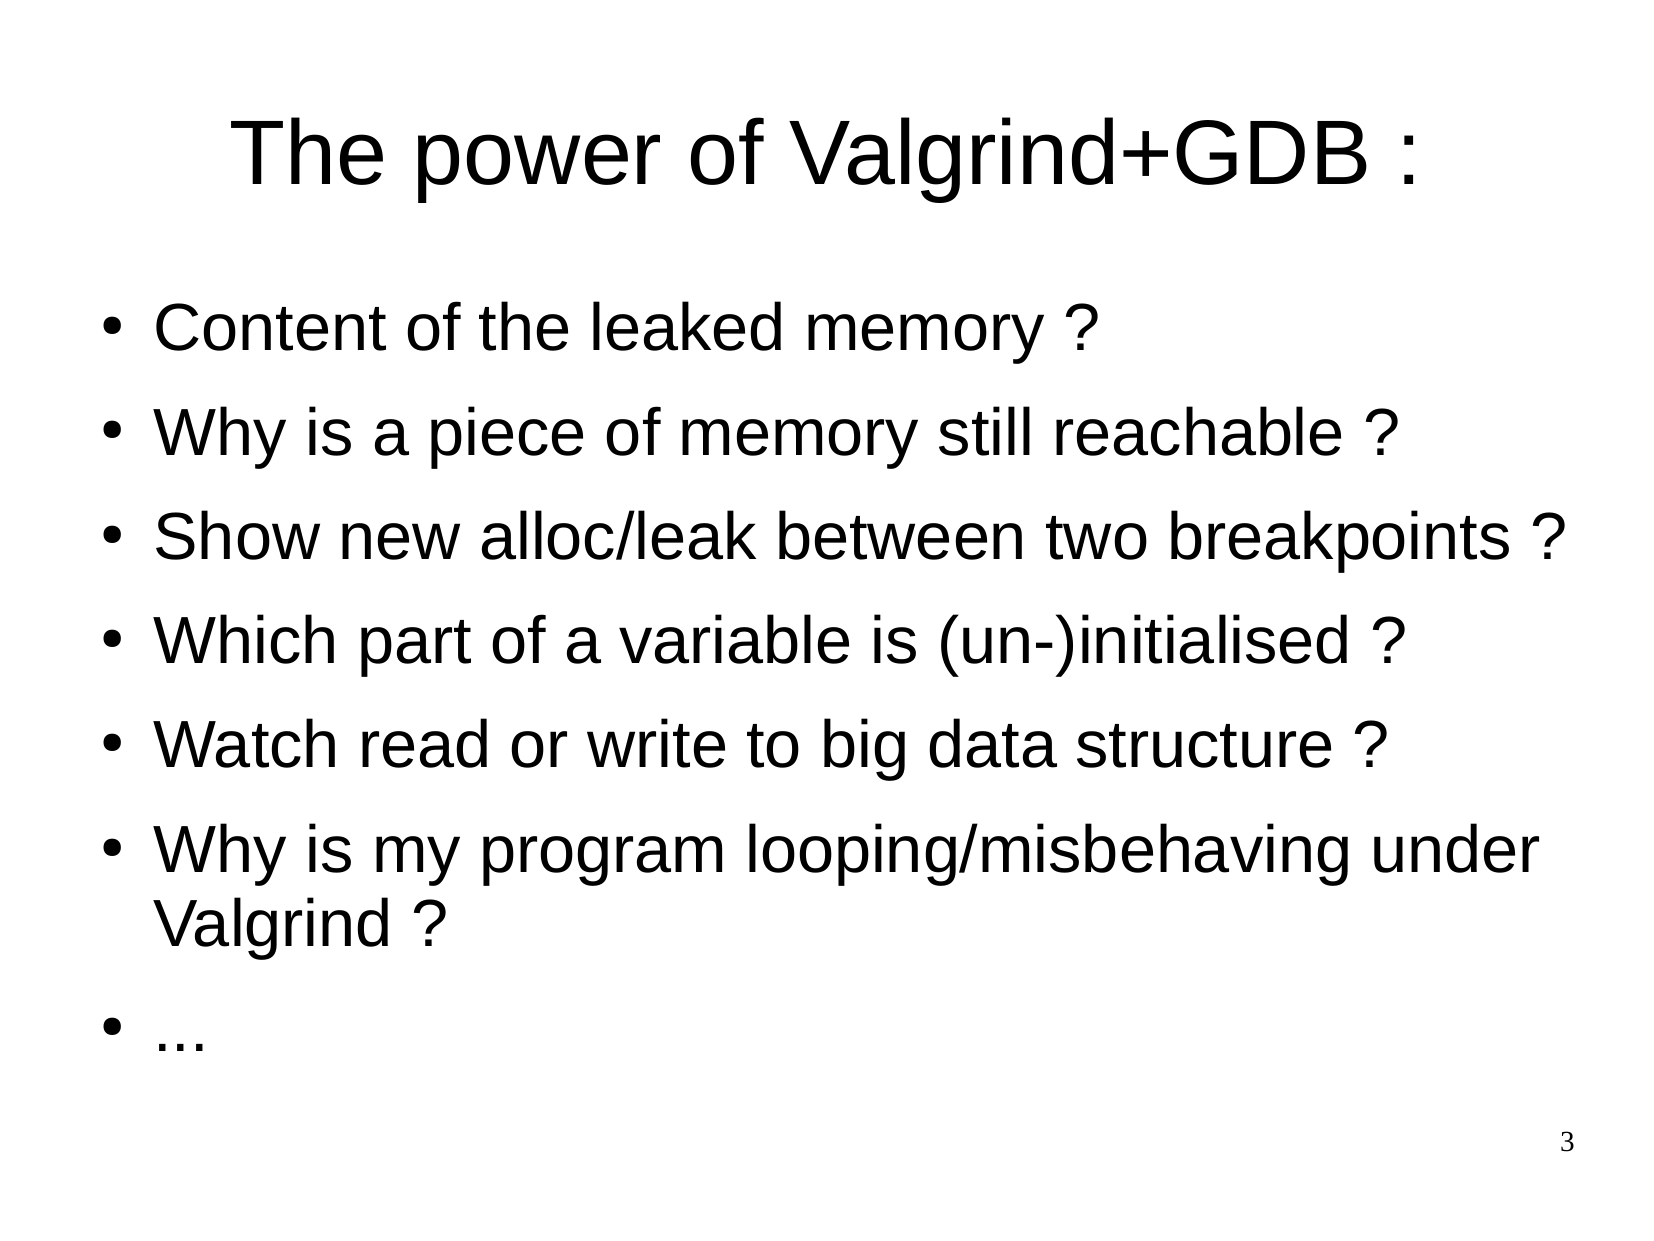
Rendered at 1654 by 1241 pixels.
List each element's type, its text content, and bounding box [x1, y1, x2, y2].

list Content of the leaked memory ? Why is a piece of memory still reachable ? Show new alloc/leak between two breakpoints ? Which part of a variable is (un-)initialised ? Watch read or write to big data structure ? Why is my program looping/misbehaving under Valgrind ? ... [82, 290, 1571, 1141]
title The power of Valgrind+GDB : [82, 49, 1571, 257]
